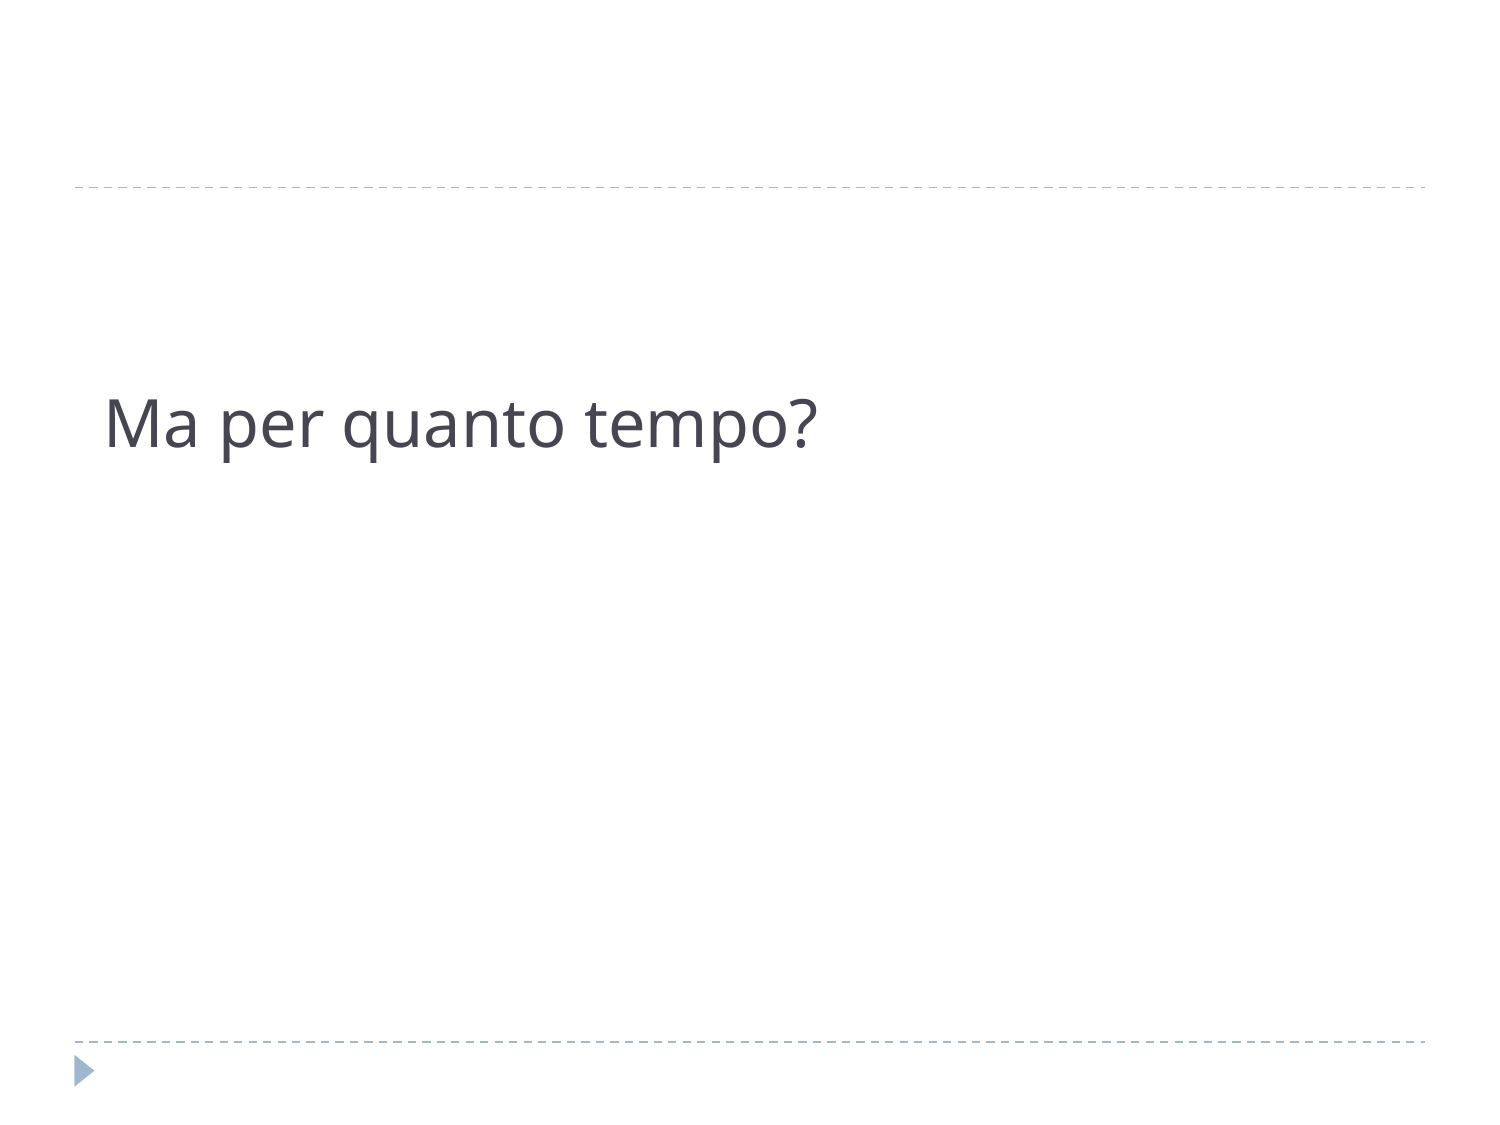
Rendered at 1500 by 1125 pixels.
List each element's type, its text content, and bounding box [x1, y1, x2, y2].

title Ma per quanto tempo? [88, 373, 1439, 489]
